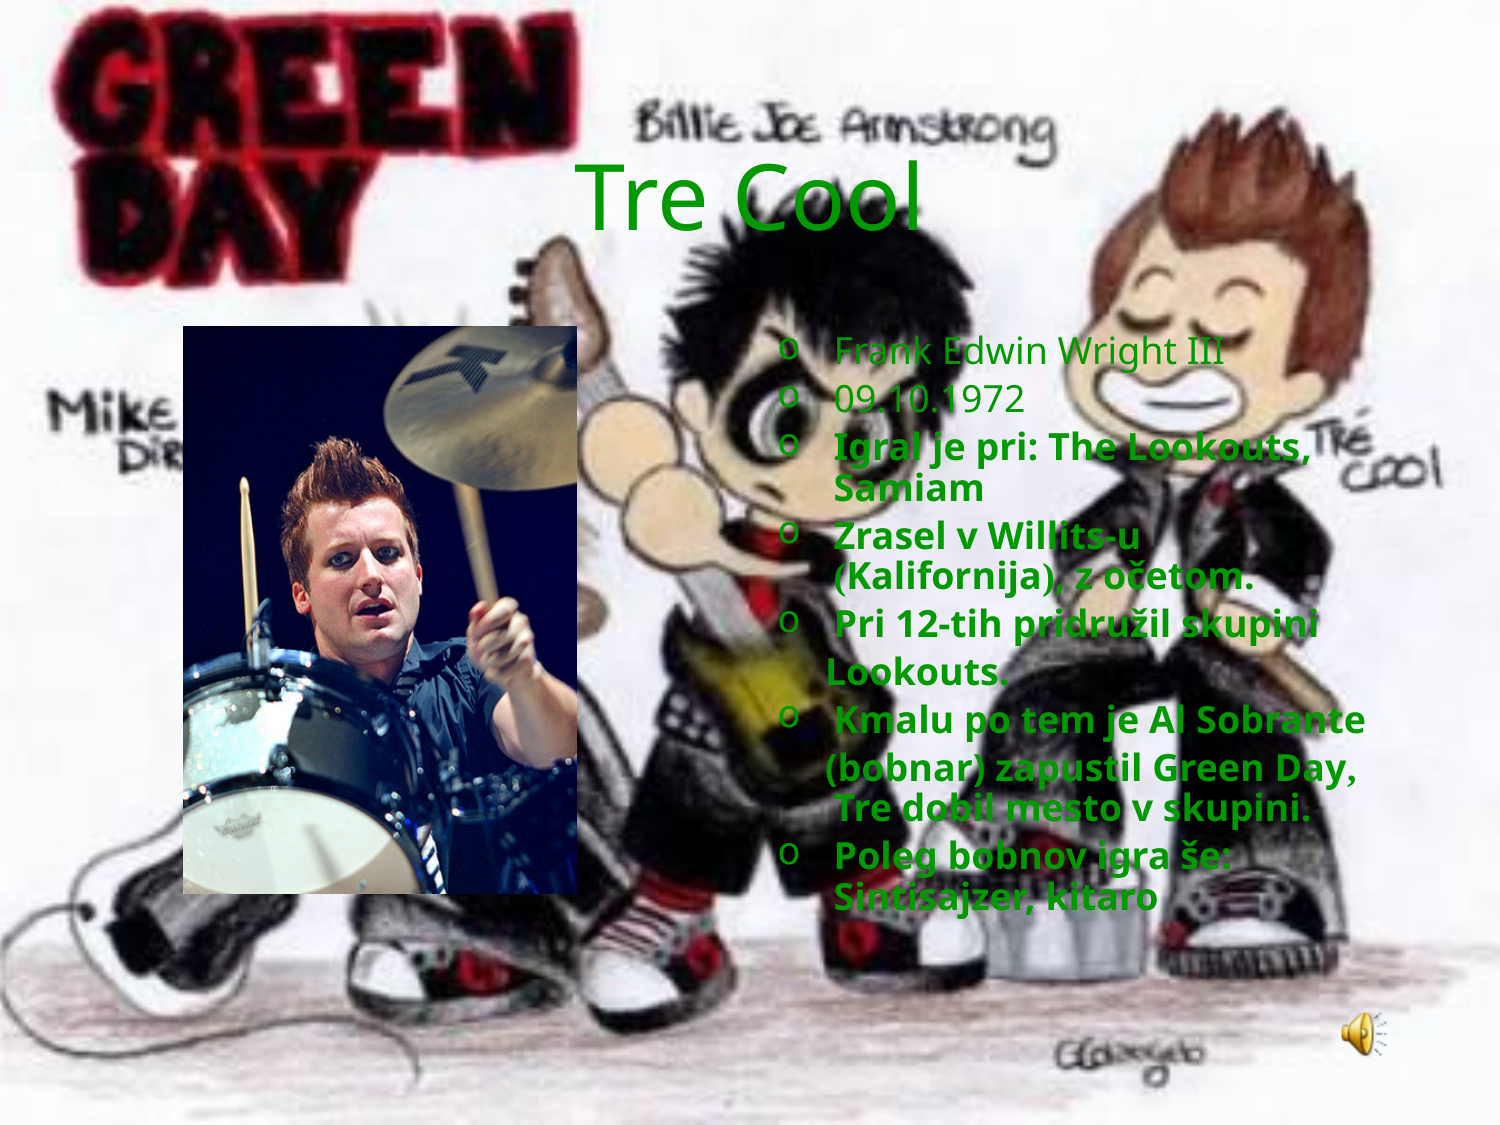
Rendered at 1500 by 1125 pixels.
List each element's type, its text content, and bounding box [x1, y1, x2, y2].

title Tre Cool [112, 99, 1388, 288]
list Frank Edwin Wright III 09.10.1972 Igral je pri: The Lookouts, Samiam Zrasel v Willits-u (Kalifornija), z očetom. Pri 12-tih pridružil skupini Lookouts. Kmalu po tem je Al Sobrante (bobnar) zapustil Green Day, Tre dobil mesto v skupini. Poleg bobnov igra še: Sintisajzer, kitaro [762, 324, 1388, 1000]
picture [0, 0, 1500, 1125]
